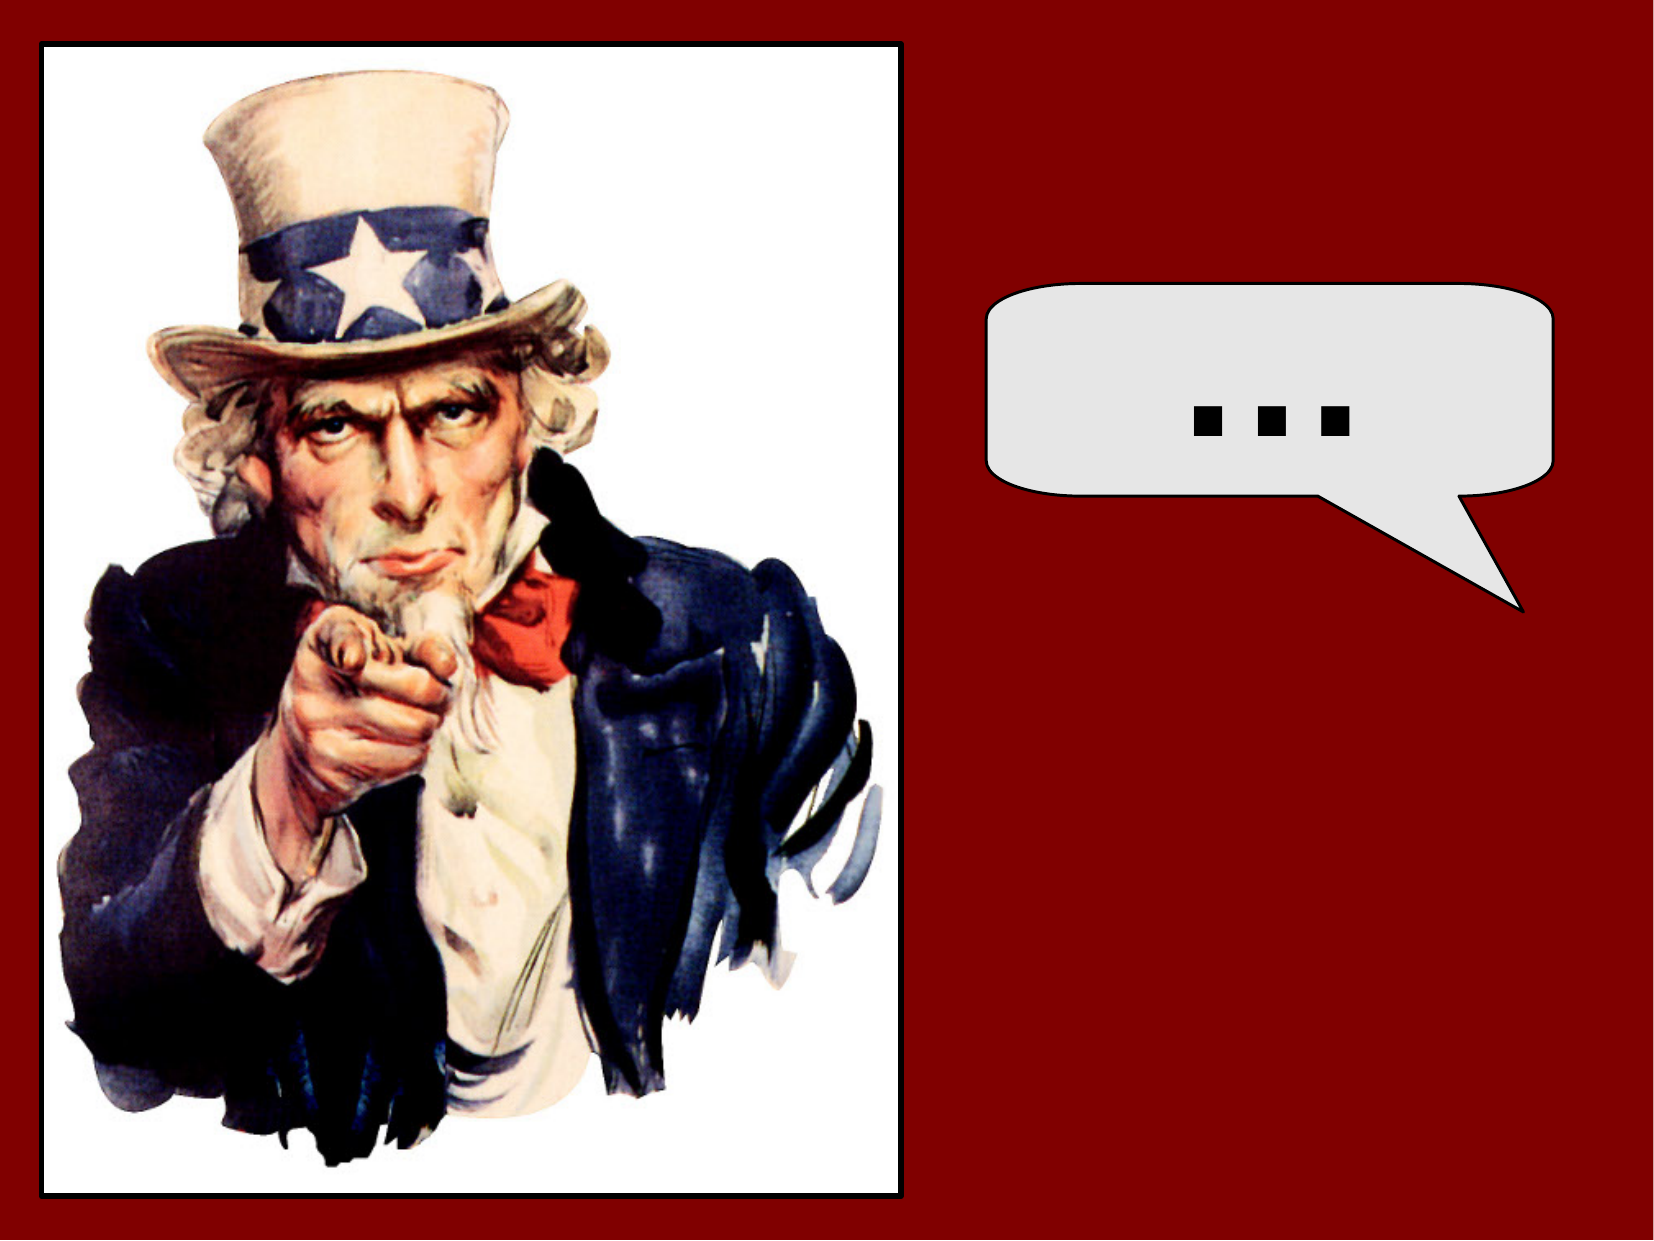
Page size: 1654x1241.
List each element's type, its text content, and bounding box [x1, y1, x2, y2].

picture [44, 46, 898, 1194]
text_box … [986, 248, 1560, 496]
text_box [1072, 496, 1524, 612]
